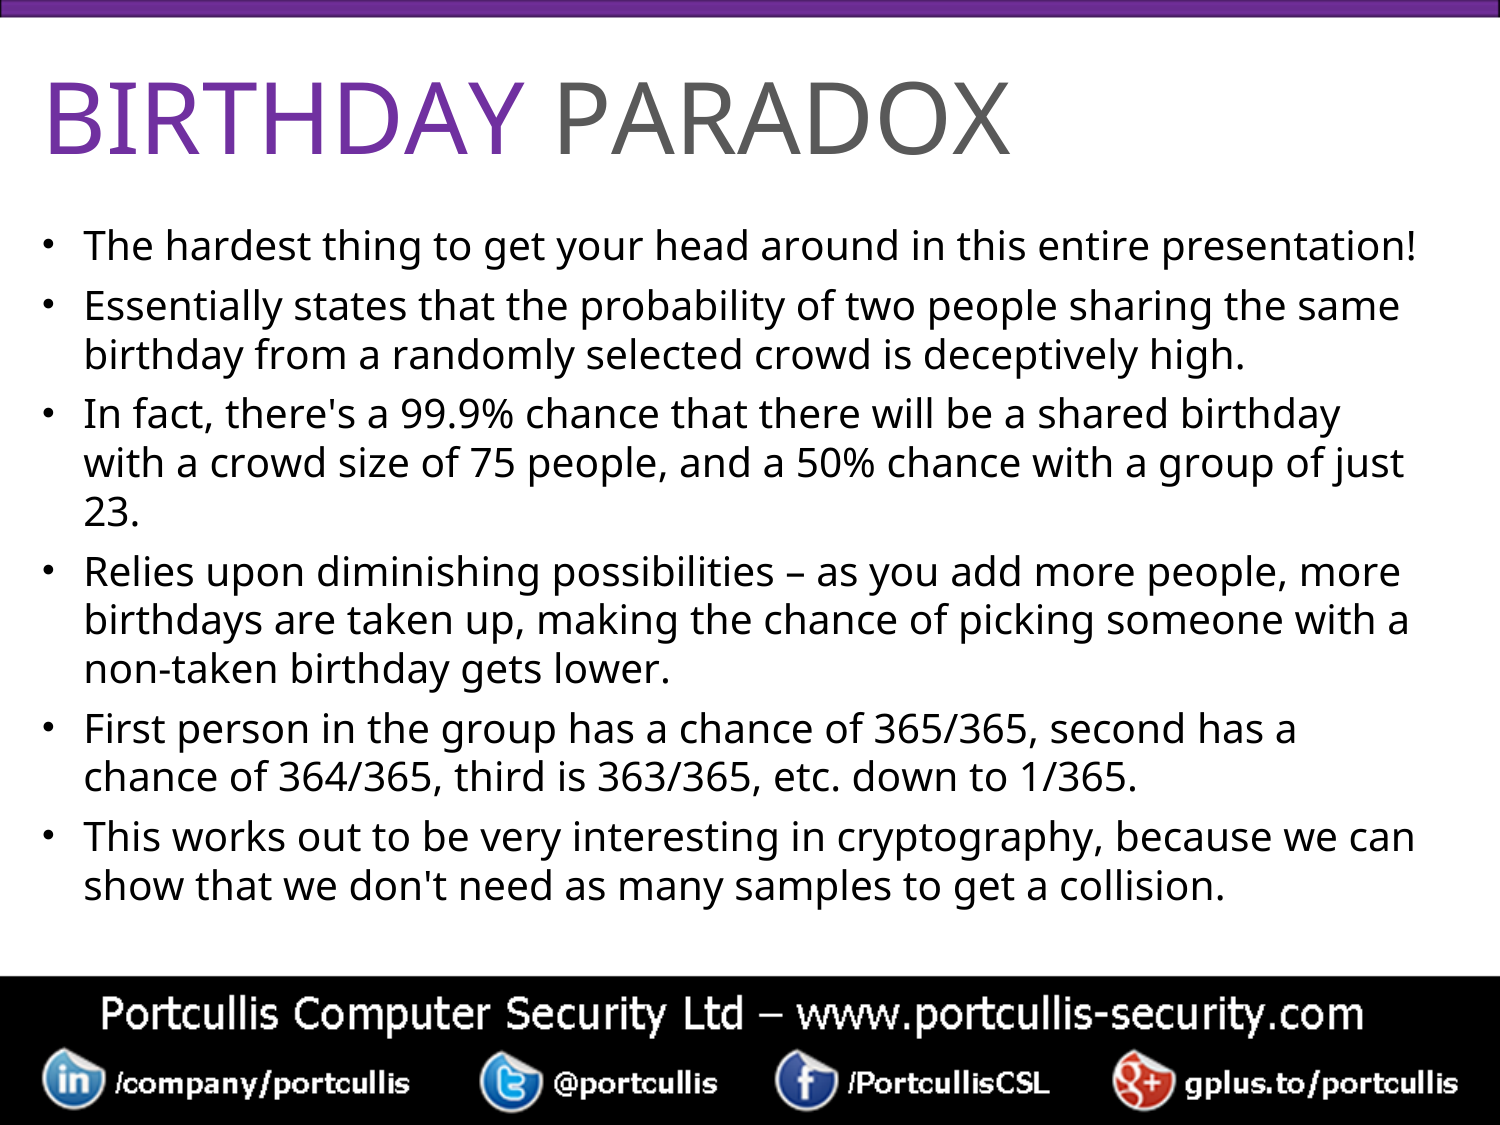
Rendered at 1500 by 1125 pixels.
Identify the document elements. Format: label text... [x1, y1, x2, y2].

list The hardest thing to get your head around in this entire presentation! Essentially states that the probability of two people sharing the same birthday from a randomly selected crowd is deceptively high. In fact, there's a 99.9% chance that there will be a shared birthday with a crowd size of 75 people, and a 50% chance with a group of just 23. Relies upon diminishing possibilities – as you add more people, more birthdays are taken up, making the chance of picking someone with a non-taken birthday gets lower. First person in the group has a chance of 365/365, second has a chance of 364/365, third is 363/365, etc. down to 1/365. This works out to be very interesting in cryptography, because we can show that we don't need as many samples to get a collision. [41, 219, 1428, 965]
picture [0, 0, 1500, 1125]
title BIRTHDAY PARADOX [41, 42, 1434, 202]
